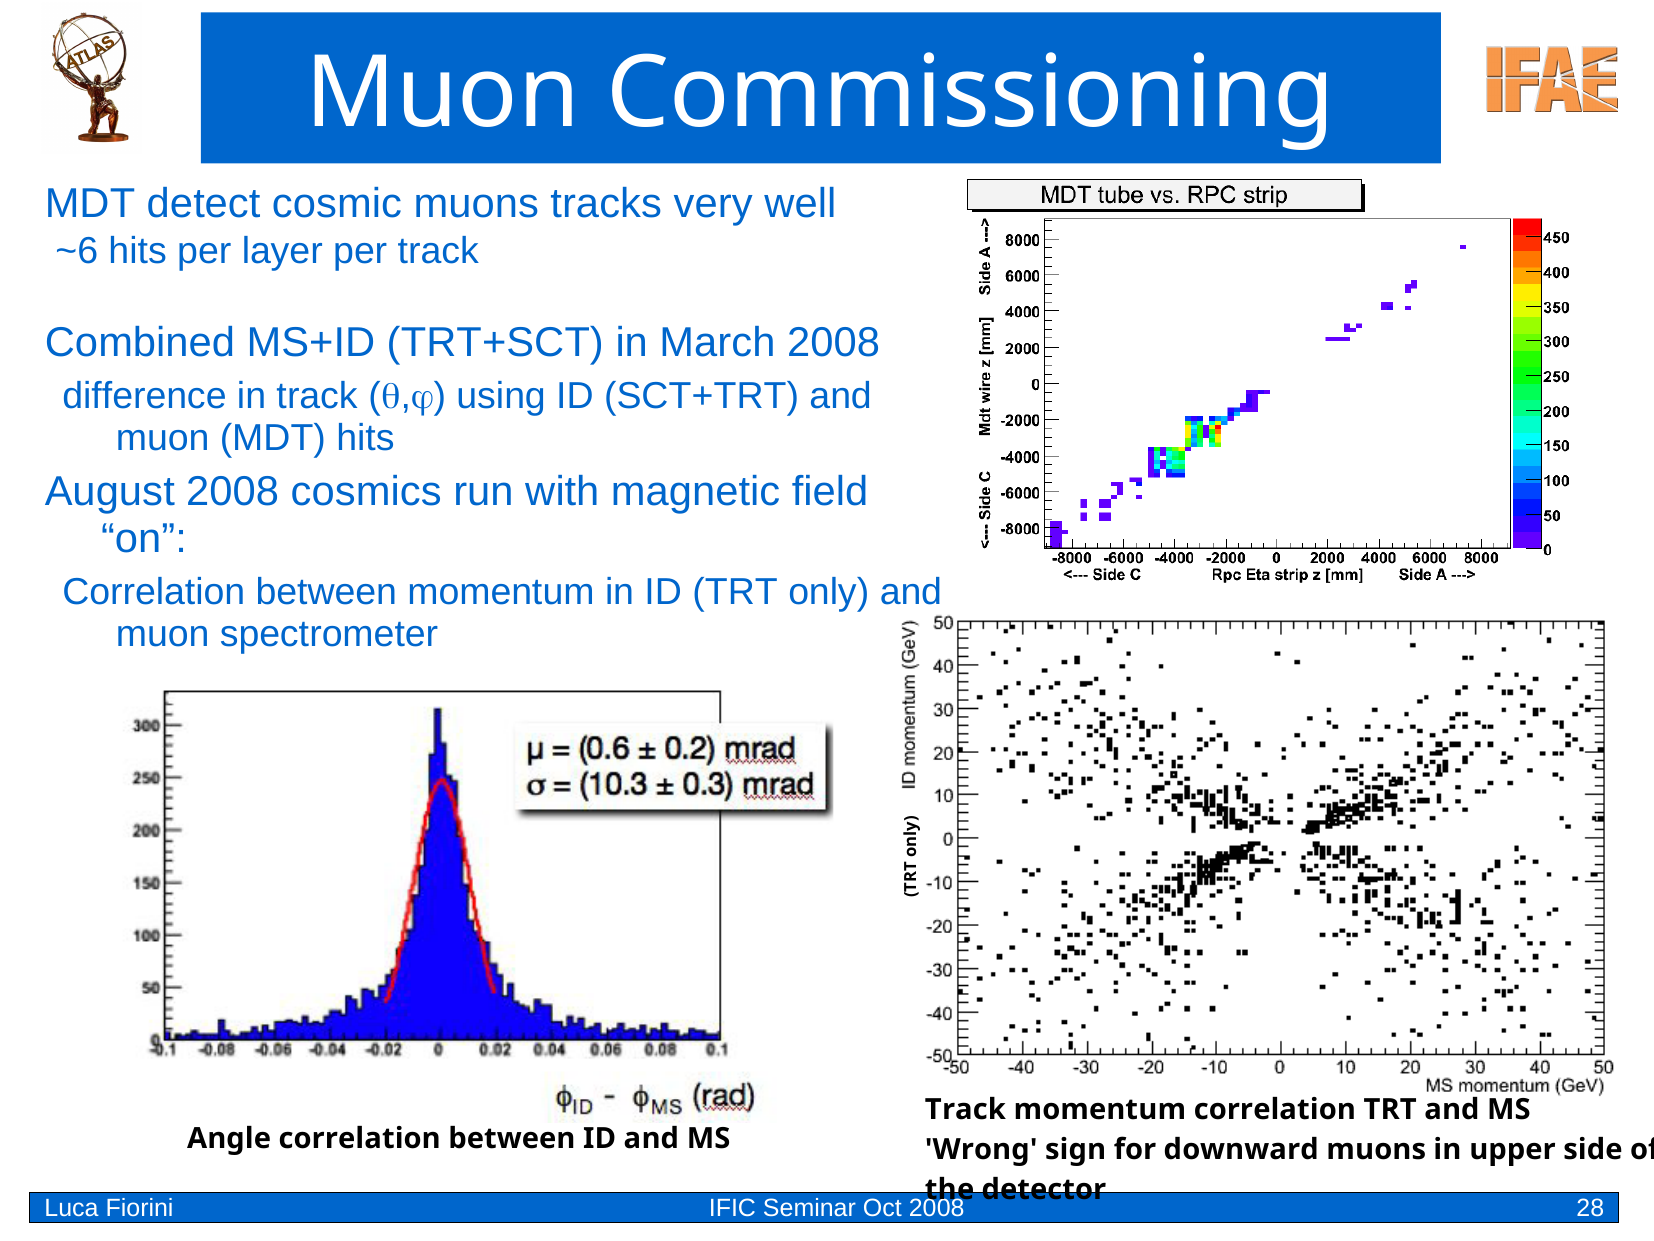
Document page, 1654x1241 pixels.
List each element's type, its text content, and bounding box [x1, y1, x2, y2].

text_box Track momentum correlation TRT and MS 'Wrong' sign for downward muons in upper side of the detector [910, 1080, 1654, 1216]
text_box Luca Fiorini IFIC Seminar Oct 2008 28 [29, 1192, 1619, 1223]
picture [901, 607, 1619, 1099]
text_box Angle correlation between ID and MS [159, 1110, 759, 1163]
text_box Muon Commissioning [200, 12, 1441, 148]
picture [962, 177, 1571, 590]
picture [41, 2, 142, 154]
text_box (TRT only) [890, 800, 929, 913]
picture [106, 690, 834, 1123]
picture [1486, 46, 1618, 112]
text_box MDT detect cosmic muons tracks very well ~6 hits per layer per track Combined MS+ID (TRT+SCT) in March 2008 difference in track (,) using ID (SCT+TRT) and muon (MDT) hits August 2008 cosmics run with magnetic field “on”: Correlation between momentum in ID (TRT only) and muon spectrometer [30, 172, 969, 662]
